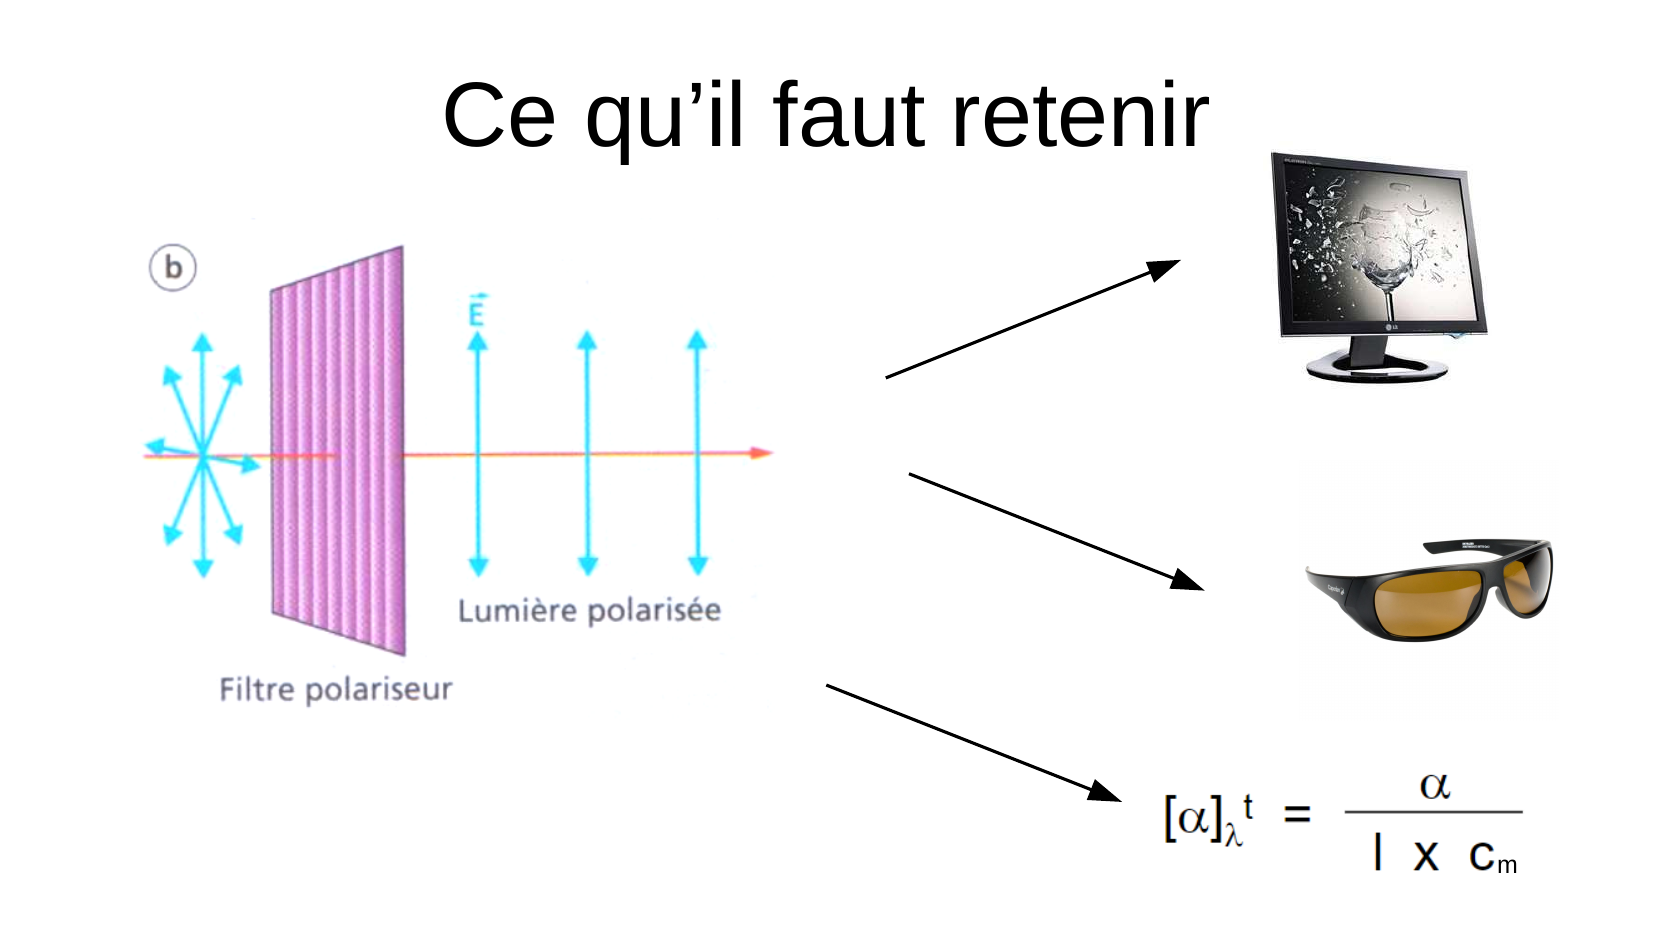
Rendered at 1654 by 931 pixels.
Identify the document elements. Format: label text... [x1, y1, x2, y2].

picture [1263, 141, 1497, 390]
picture [90, 212, 780, 721]
picture [1299, 460, 1559, 721]
title Ce qu’il faut retenir [82, 37, 1571, 193]
text_box m [1482, 843, 1554, 886]
picture [1133, 755, 1548, 898]
